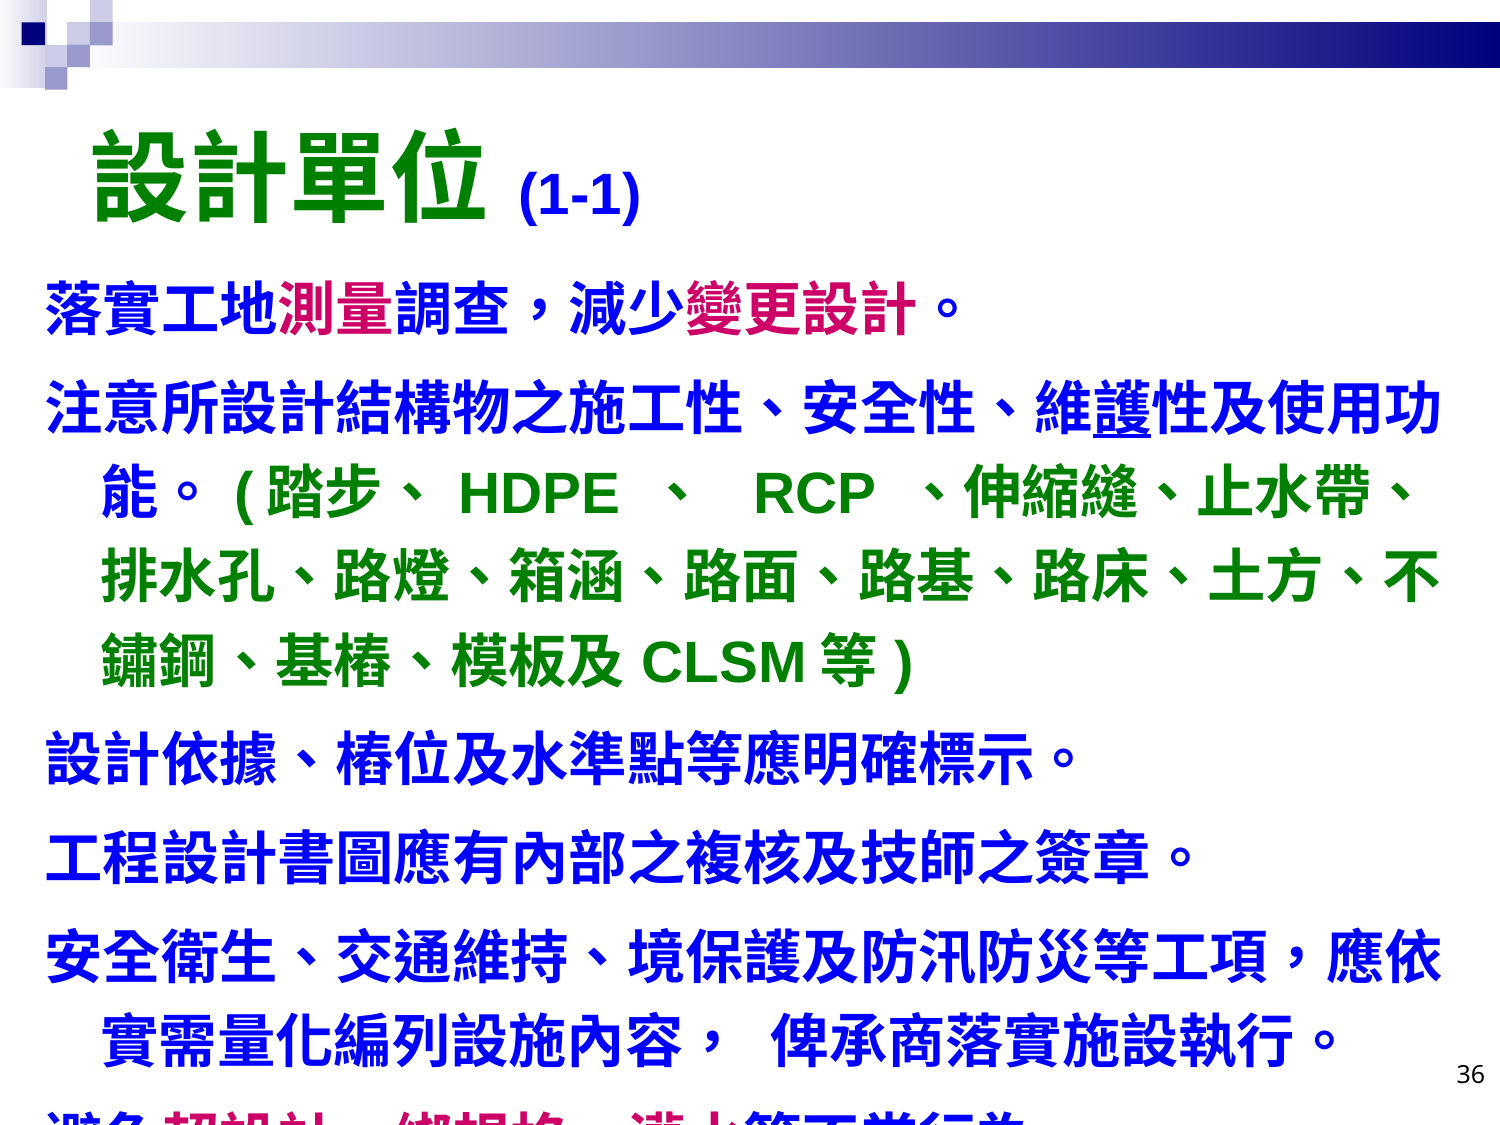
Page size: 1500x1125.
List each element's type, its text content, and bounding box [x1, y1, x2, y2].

list 落實工地測量調查，減少變更設計。 注意所設計結構物之施工性、安全性、維護性及使用功能。(踏步、HDPE 、 RCP 、伸縮縫、止水帶、排水孔、路燈、箱涵、路面、路基、路床、土方、不鏽鋼、基樁、模板及CLSM等) 設計依據、樁位及水準點等應明確標示。 工程設計書圖應有內部之複核及技師之簽章。 安全衛生、交通維持、境保護及防汛防災等工項，應依實需量化編列設施內容， 俾承商落實施設執行。 避免超設計、綁規格、灌水等不當行為。 [29, 255, 1471, 1125]
text_box <number> [1471, 1025, 1500, 1101]
title 設計單位(1-1) [74, 74, 1426, 255]
